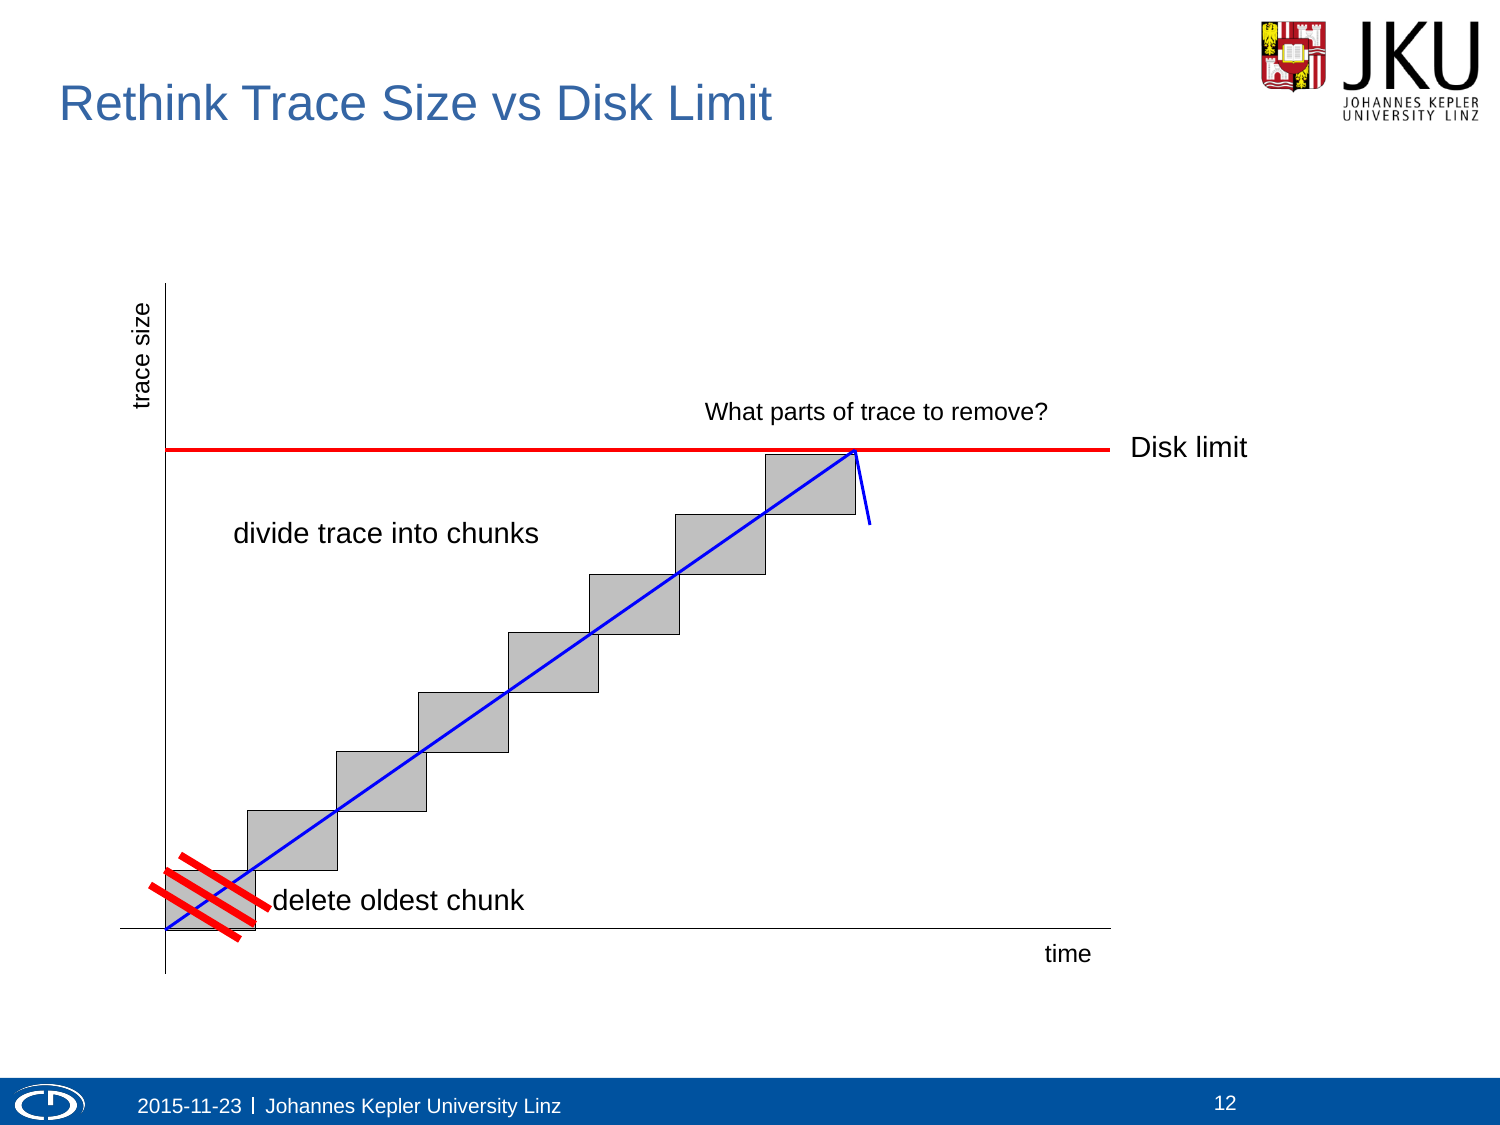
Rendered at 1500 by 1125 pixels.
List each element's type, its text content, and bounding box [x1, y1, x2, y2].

text_box delete oldest chunk [257, 876, 541, 925]
text_box [236, 813, 338, 895]
text_box What parts of trace to remove? [690, 389, 1065, 434]
text_box [765, 454, 845, 510]
title Rethink Trace Size vs Disk Limit [58, 58, 1004, 148]
text_box [217, 889, 256, 920]
text_box [214, 810, 333, 881]
text_box time [1030, 931, 1107, 976]
text_box [336, 692, 503, 808]
text_box [675, 514, 758, 572]
text_box [174, 870, 223, 894]
text_box [510, 454, 856, 693]
text_box [166, 876, 205, 907]
picture [1249, 7, 1495, 129]
text_box divide trace into chunks [218, 510, 556, 558]
text_box trace size [119, 287, 163, 425]
text_box [166, 900, 186, 926]
text_box [172, 915, 212, 928]
text_box [339, 694, 509, 812]
picture [11, 1077, 88, 1125]
text_box [199, 902, 251, 928]
text_box Disk limit [1115, 423, 1263, 471]
text_box [508, 574, 672, 688]
